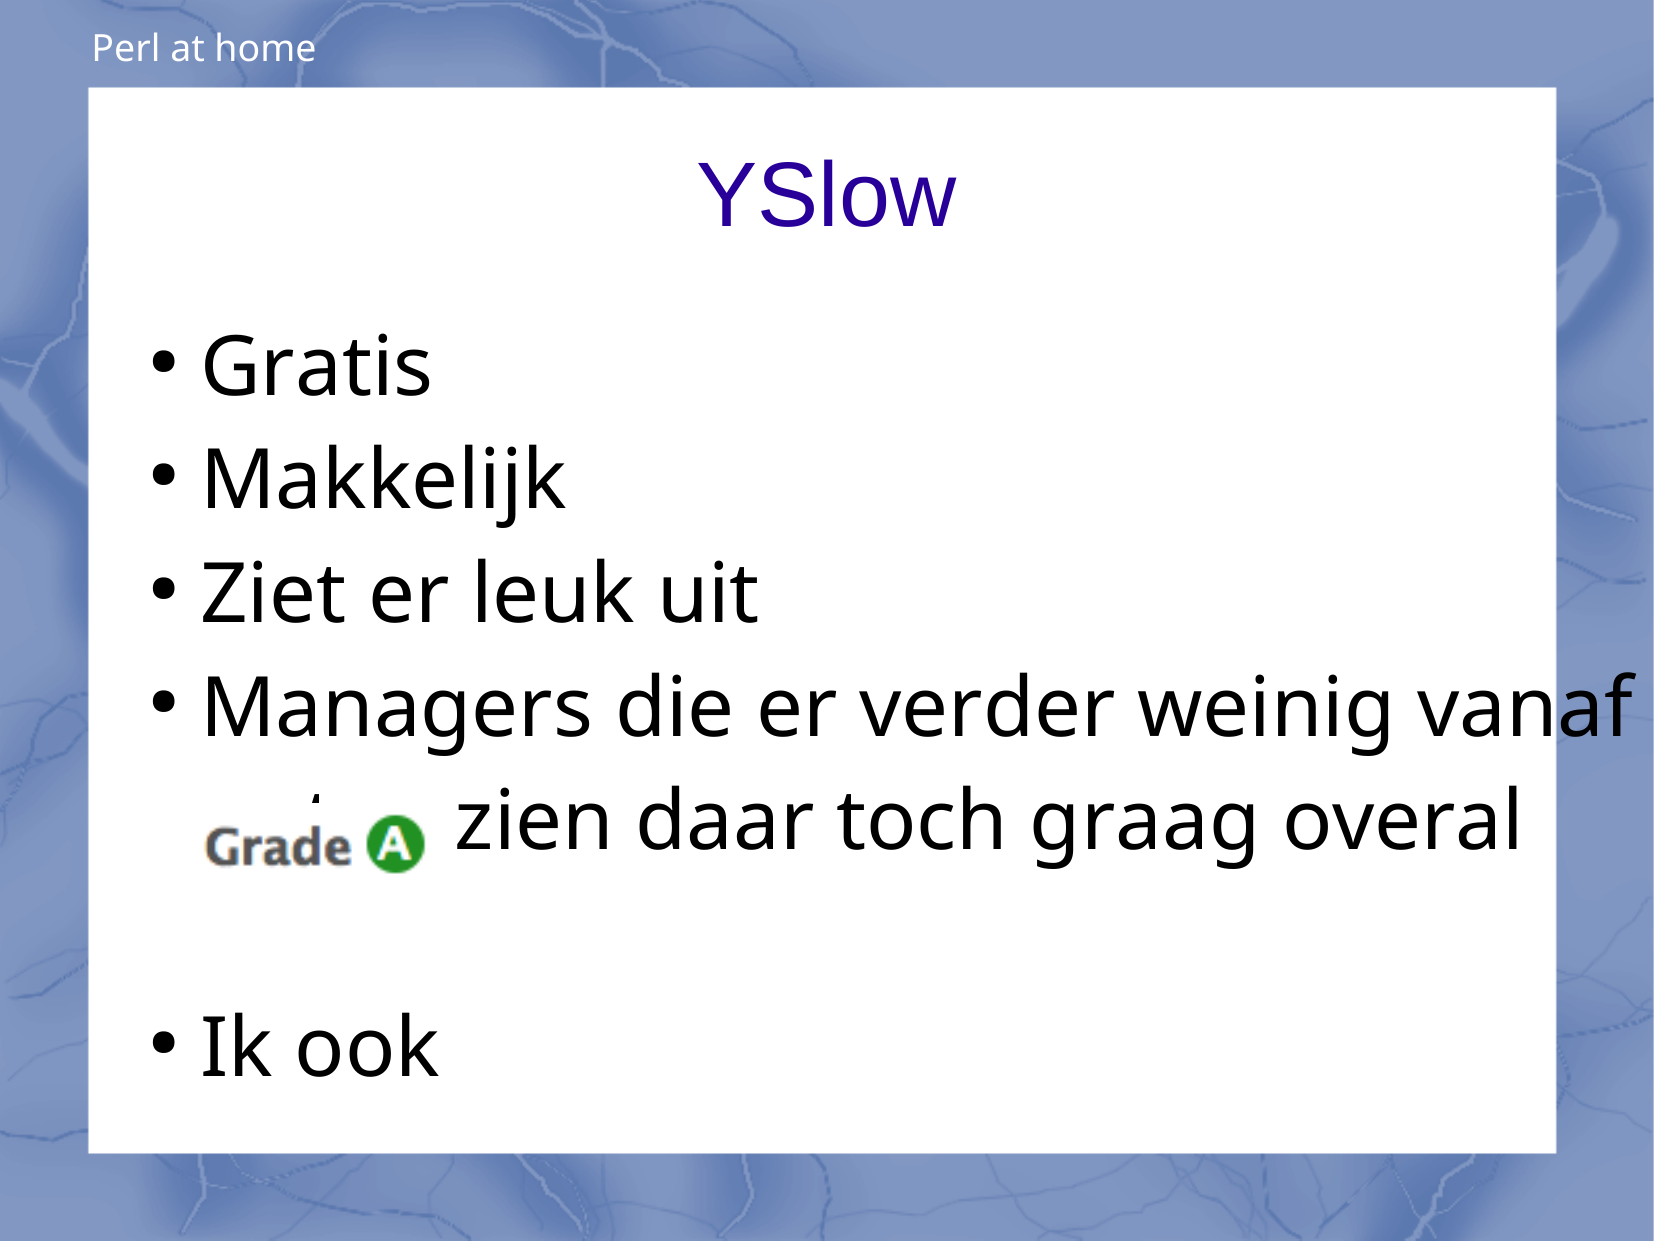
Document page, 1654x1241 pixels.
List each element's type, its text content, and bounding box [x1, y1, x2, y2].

picture [0, 0, 1654, 1241]
text_box Gratis Makkelijk Ziet er leuk uit Managers die er verder weinig vanaf weten zien daar toch graag overal Ik ook [123, 288, 1439, 995]
title YSlow [118, 98, 1536, 291]
